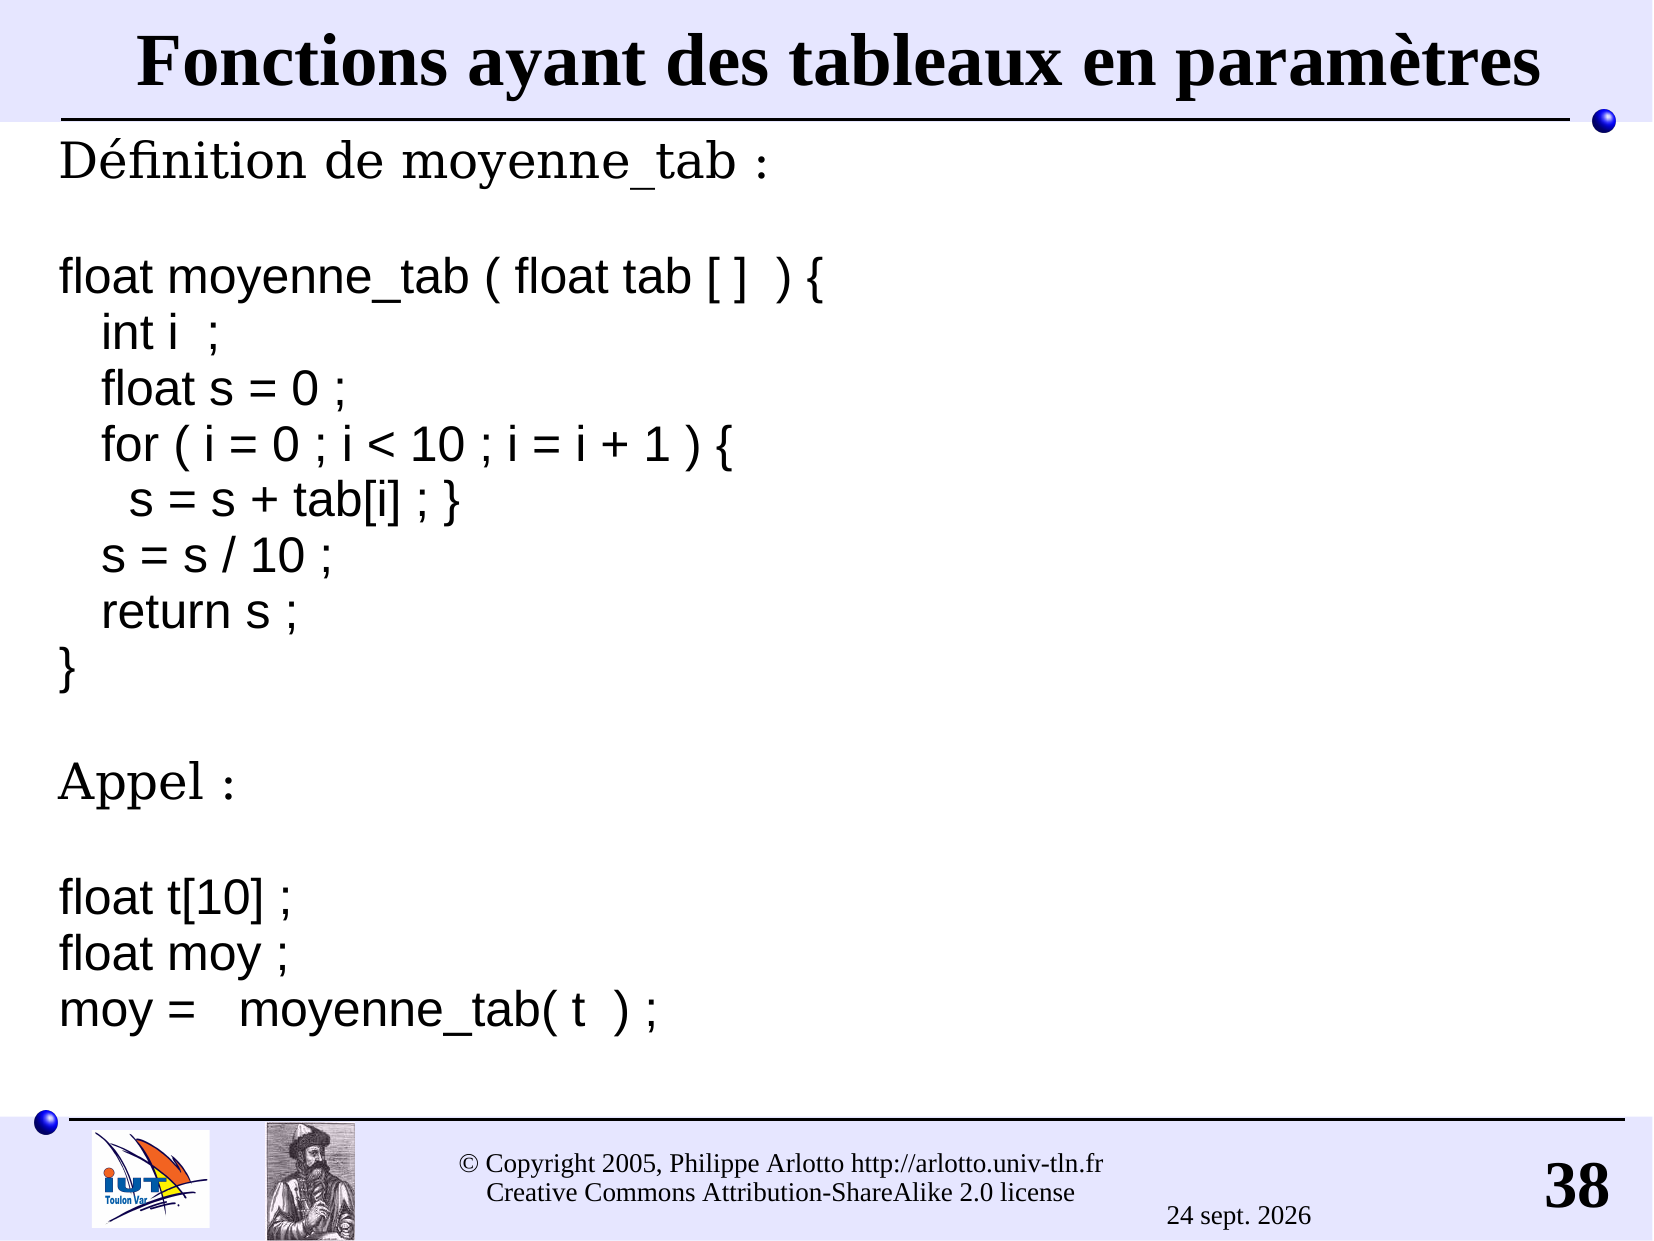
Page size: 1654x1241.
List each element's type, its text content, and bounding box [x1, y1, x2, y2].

text_box Définition de moyenne_tab : float moyenne_tab ( float tab [ ] ) { int i ; float s = 0 ; for ( i = 0 ; i < 10 ; i = i + 1 ) { s = s + tab[i] ; } s = s / 10 ; return s ; } Appel : float t[10] ; float moy ; moy = moyenne_tab( t ) ; [59, 132, 839, 1103]
title Fonctions ayant des tableaux en paramètres [95, 11, 1585, 110]
picture [265, 1122, 355, 1241]
